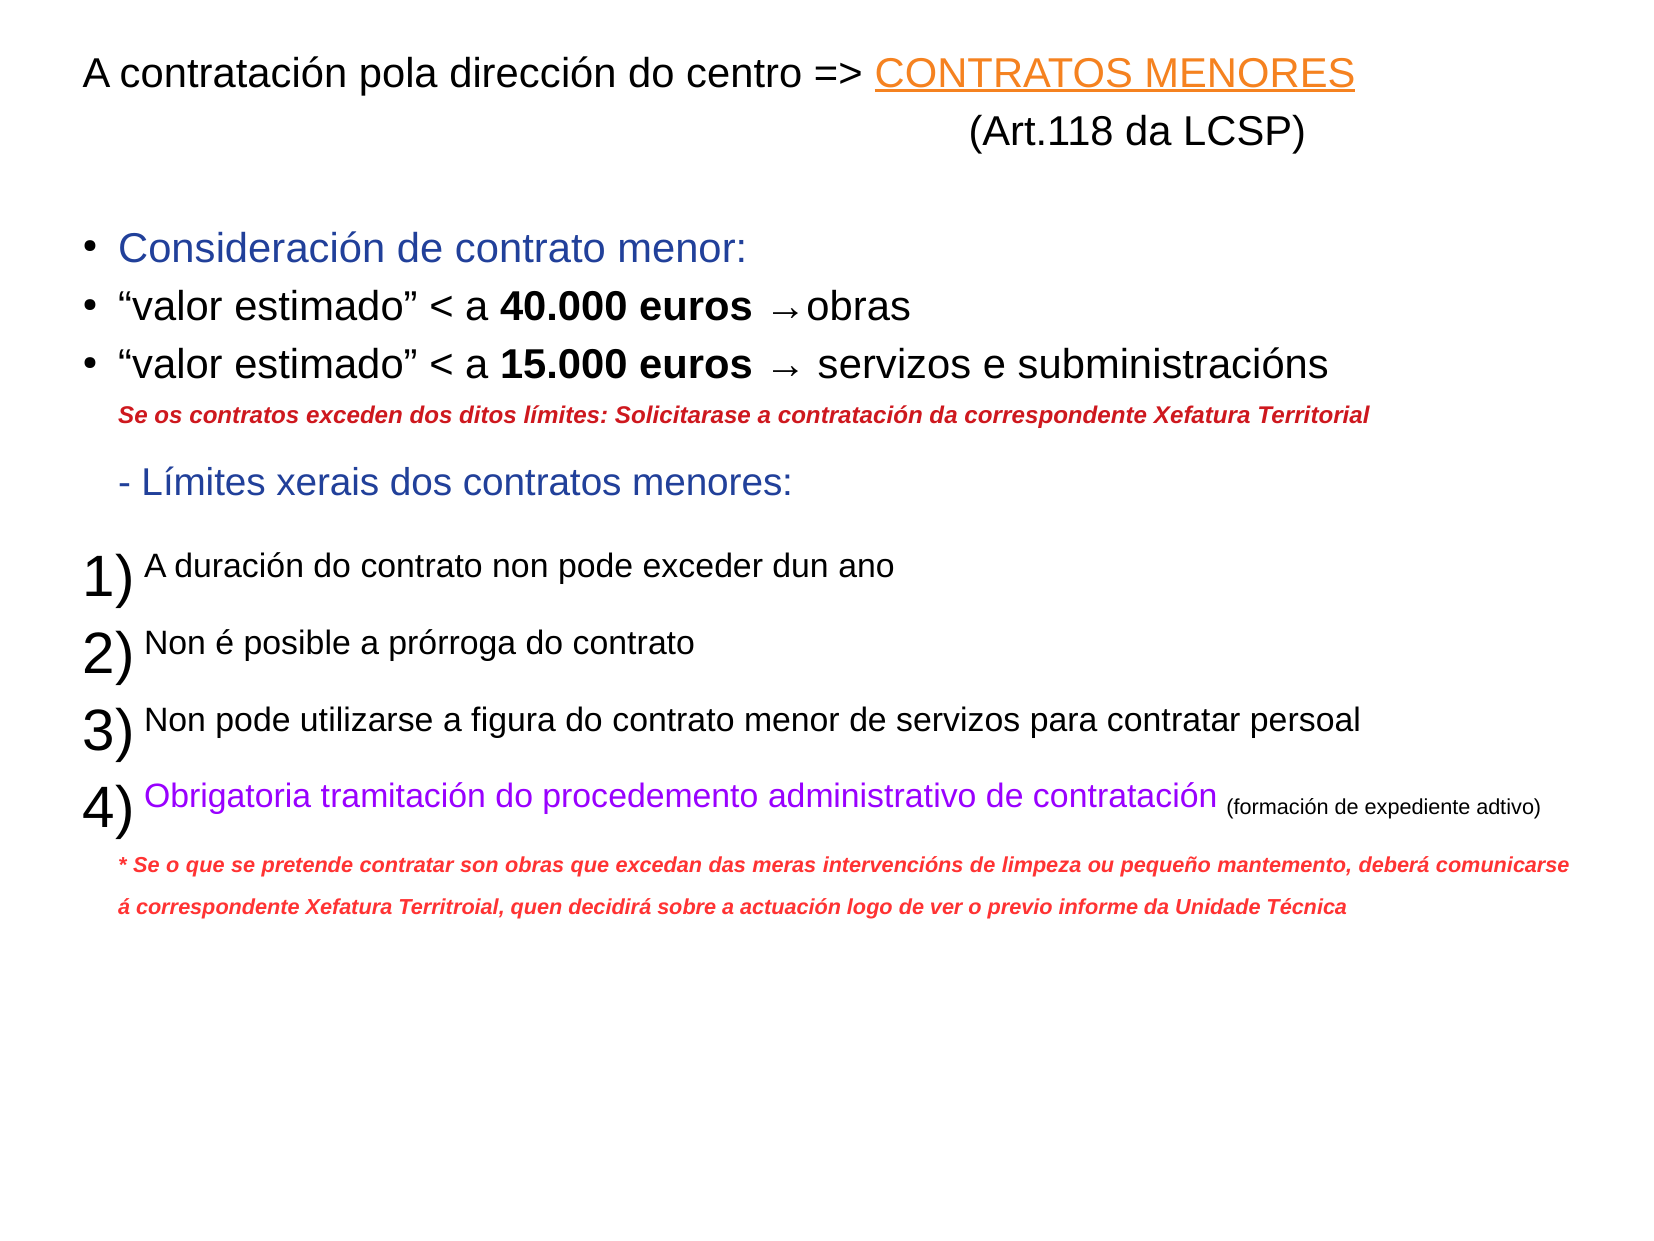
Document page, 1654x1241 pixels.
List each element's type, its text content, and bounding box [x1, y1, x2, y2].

subtitle A contratación pola dirección do centro => CONTRATOS MENORES (Art.118 da LCSP) Consideración de contrato menor: “valor estimado” < a 40.000 euros →obras “valor estimado” < a 15.000 euros → servizos e subministracións Se os contratos exceden dos ditos límites: Solicitarase a contratación da correspondente Xefatura Territorial - Límites xerais dos contratos menores: A duración do contrato non pode exceder dun ano Non é posible a prórroga do contrato Non pode utilizarse a figura do contrato menor de servizos para contratar persoal Obrigatoria tramitación do procedemento administrativo de contratación (formación de expediente adtivo) * Se o que se pretende contratar son obras que excedan das meras intervencións de limpeza ou pequeño mantemento, deberá comunicarse á correspondente Xefatura Territroial, quen decidirá sobre a actuación logo de ver o previo informe da Unidade Técnica [82, 49, 1571, 1010]
